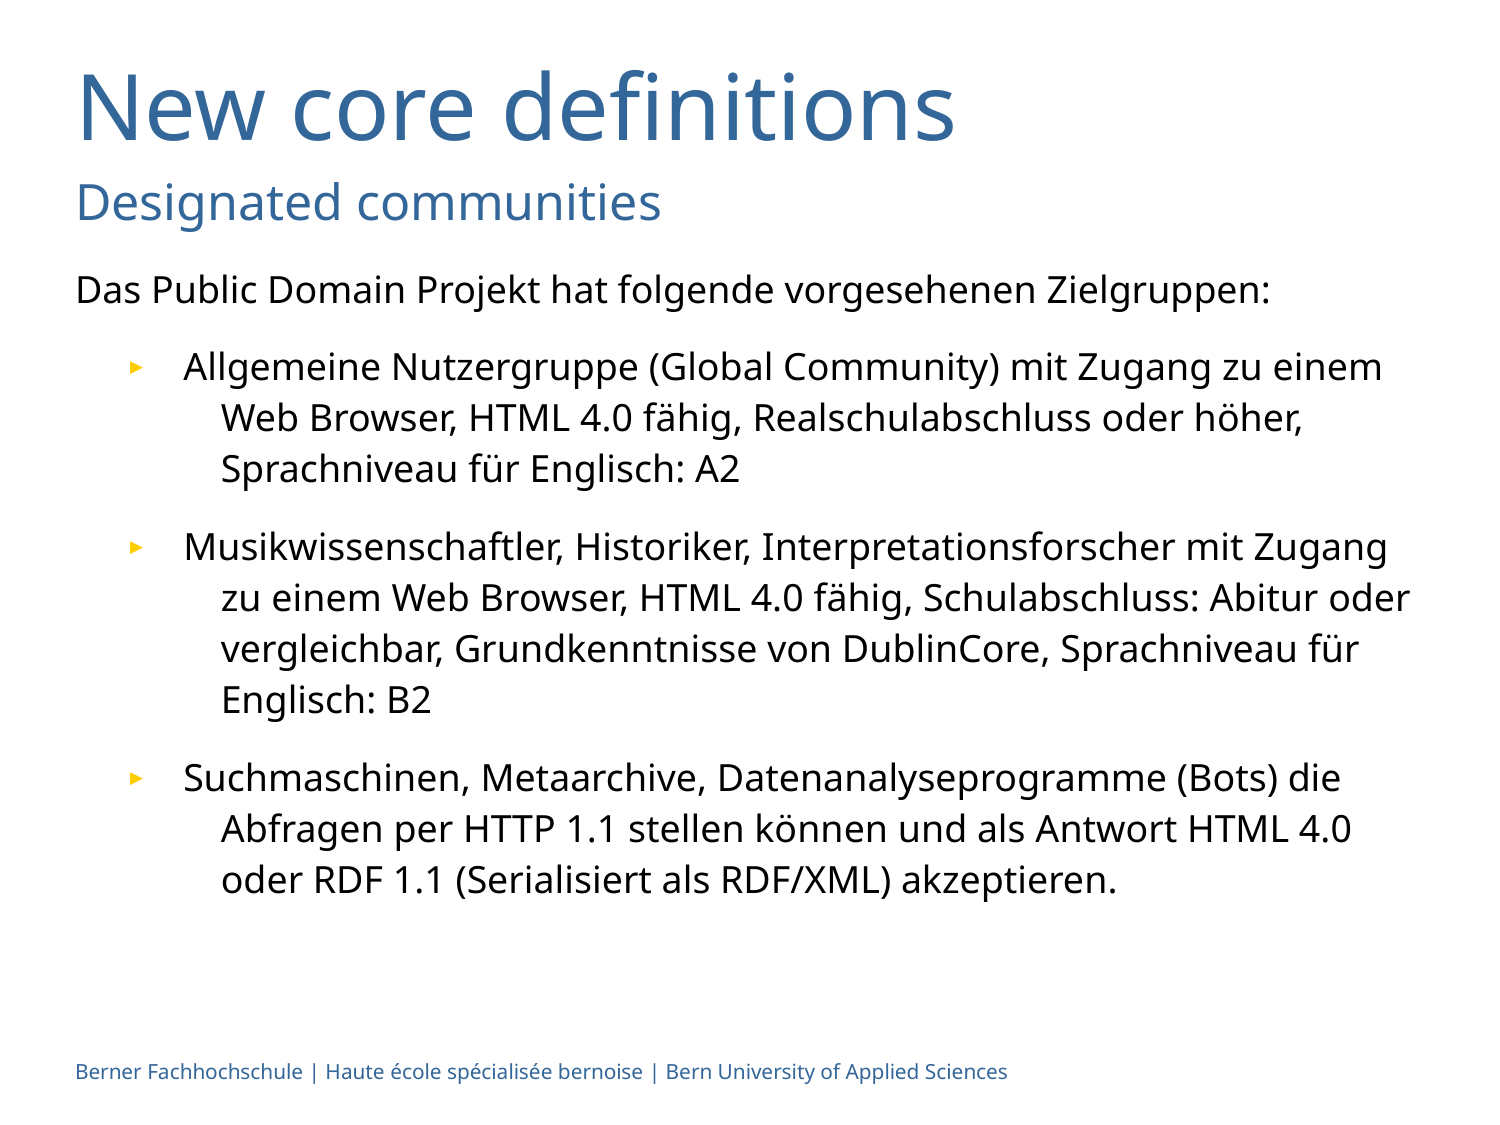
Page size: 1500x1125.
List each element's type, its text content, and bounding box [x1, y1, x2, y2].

title New core definitions Designated communities [75, 29, 1425, 248]
list Das Public Domain Projekt hat folgende vorgesehenen Zielgruppen: Allgemeine Nutzergruppe (Global Community) mit Zugang zu einem Web Browser, HTML 4.0 fähig, Realschulabschluss oder höher, Sprachniveau für Englisch: A2 Musikwissenschaftler, Historiker, Interpretationsforscher mit Zugang zu einem Web Browser, HTML 4.0 fähig, Schulabschluss: Abitur oder vergleichbar, Grundkenntnisse von DublinCore, Sprachniveau für Englisch: B2 Suchmaschinen, Metaarchive, Datenanalyseprogramme (Bots) die Abfragen per HTTP 1.1 stellen können und als Antwort HTML 4.0 oder RDF 1.1 (Serialisiert als RDF/XML) akzeptieren. [75, 263, 1425, 1006]
